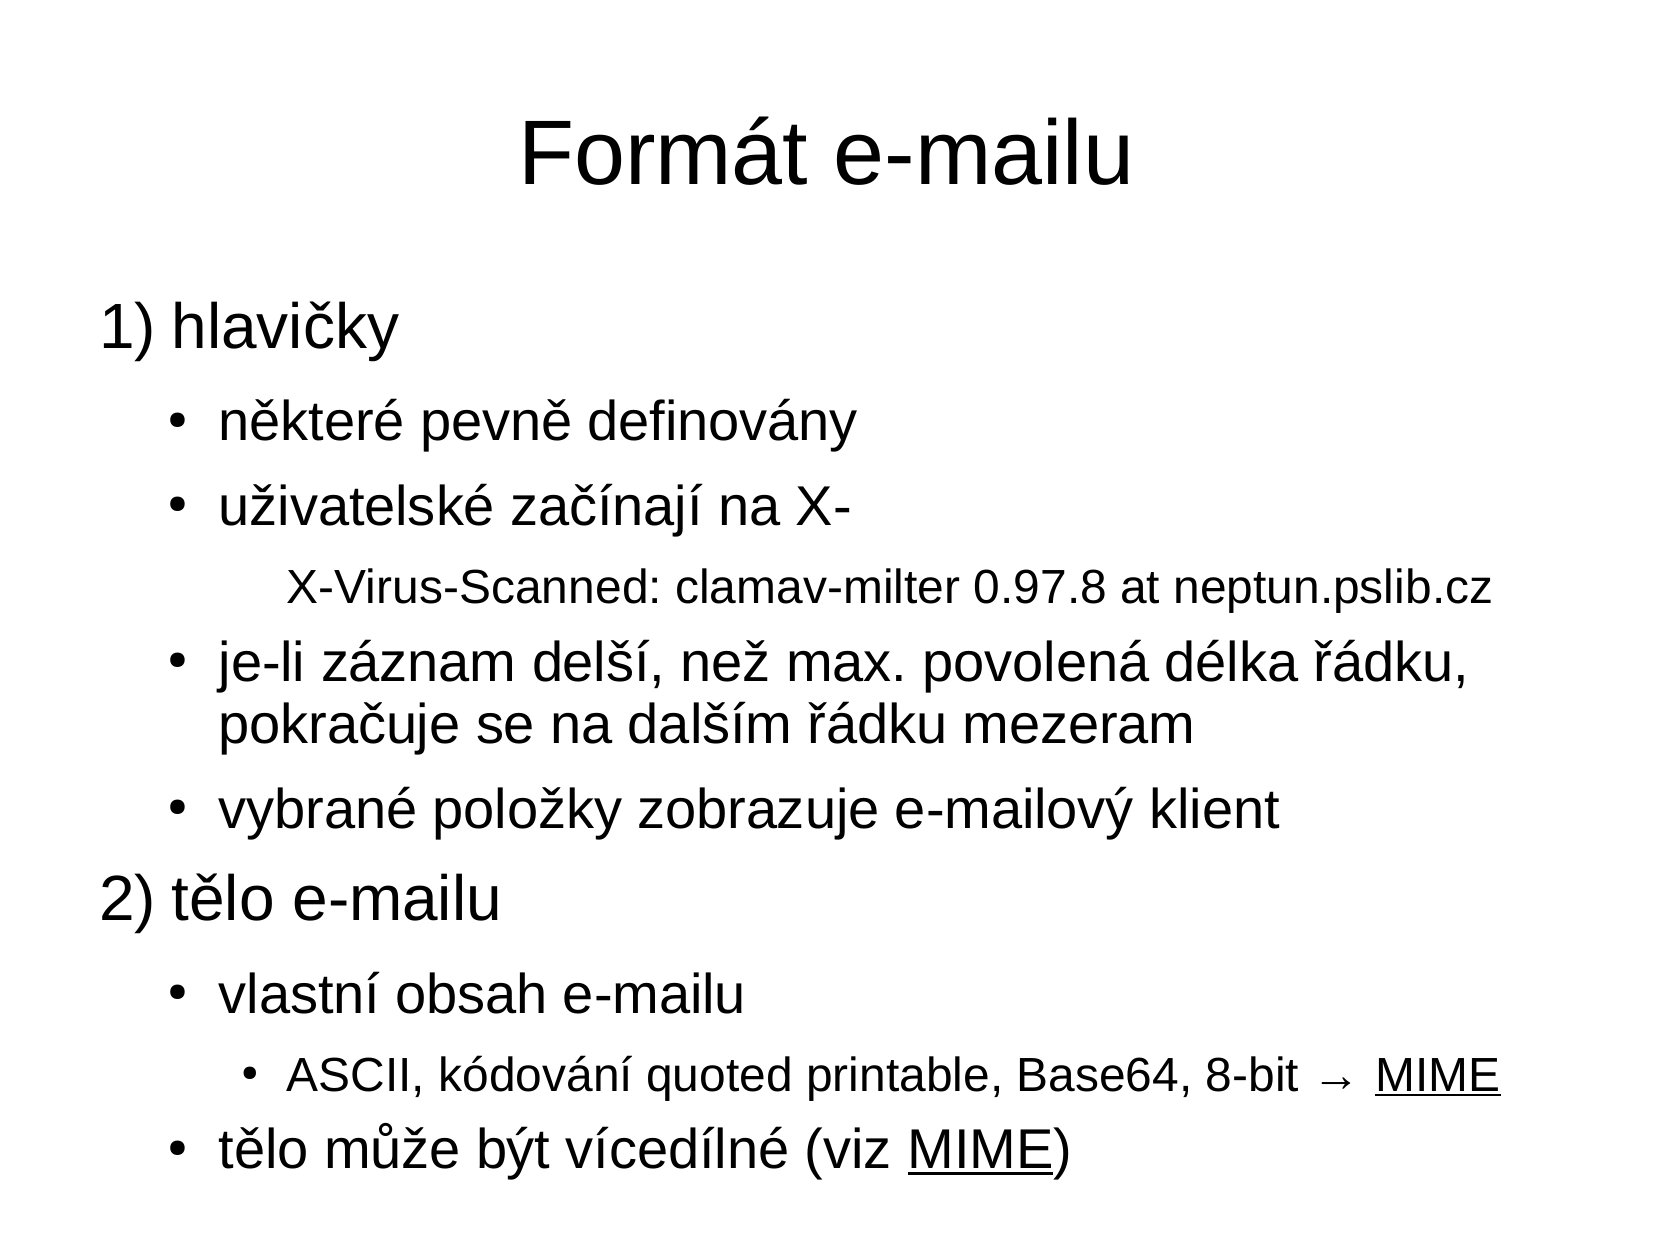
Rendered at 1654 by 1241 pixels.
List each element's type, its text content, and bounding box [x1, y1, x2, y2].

list hlavičky některé pevně definovány uživatelské začínají na X- X-Virus-Scanned: clamav-milter 0.97.8 at neptun.pslib.cz je-li záznam delší, než max. povolená délka řádku, pokračuje se na dalším řádku mezeram vybrané položky zobrazuje e-mailový klient tělo e-mailu vlastní obsah e-mailu ASCII, kódování quoted printable, Base64, 8-bit → MIME tělo může být vícedílné (viz MIME) [82, 290, 1571, 1182]
title Formát e-mailu [82, 49, 1571, 257]
